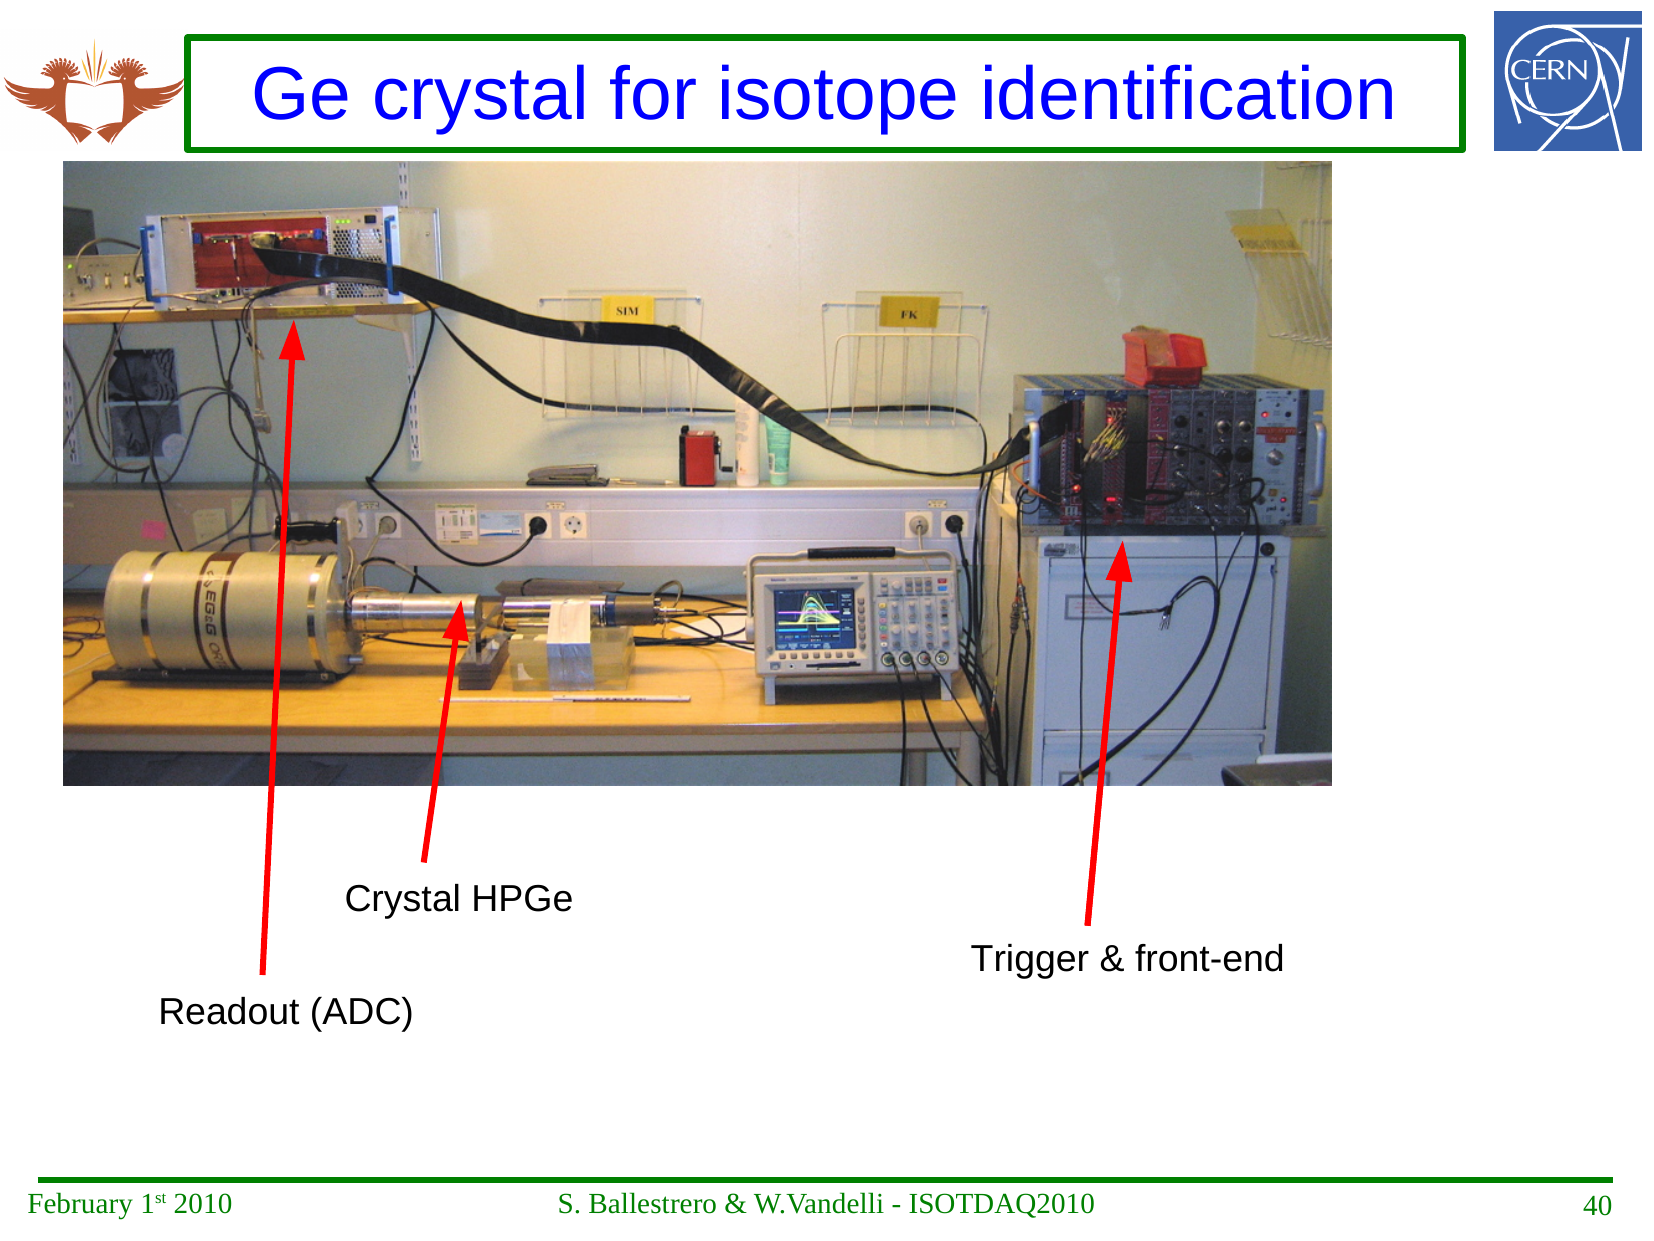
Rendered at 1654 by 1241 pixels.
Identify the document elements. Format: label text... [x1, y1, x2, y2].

text_box Crystal HPGe [329, 870, 589, 932]
picture [63, 161, 1332, 786]
picture [1494, 11, 1642, 151]
title Ge crystal for isotope identification [187, 44, 1463, 143]
text_box Readout (ADC) [143, 982, 430, 1045]
picture [0, 29, 188, 151]
text_box Trigger & front-end [955, 929, 1300, 991]
